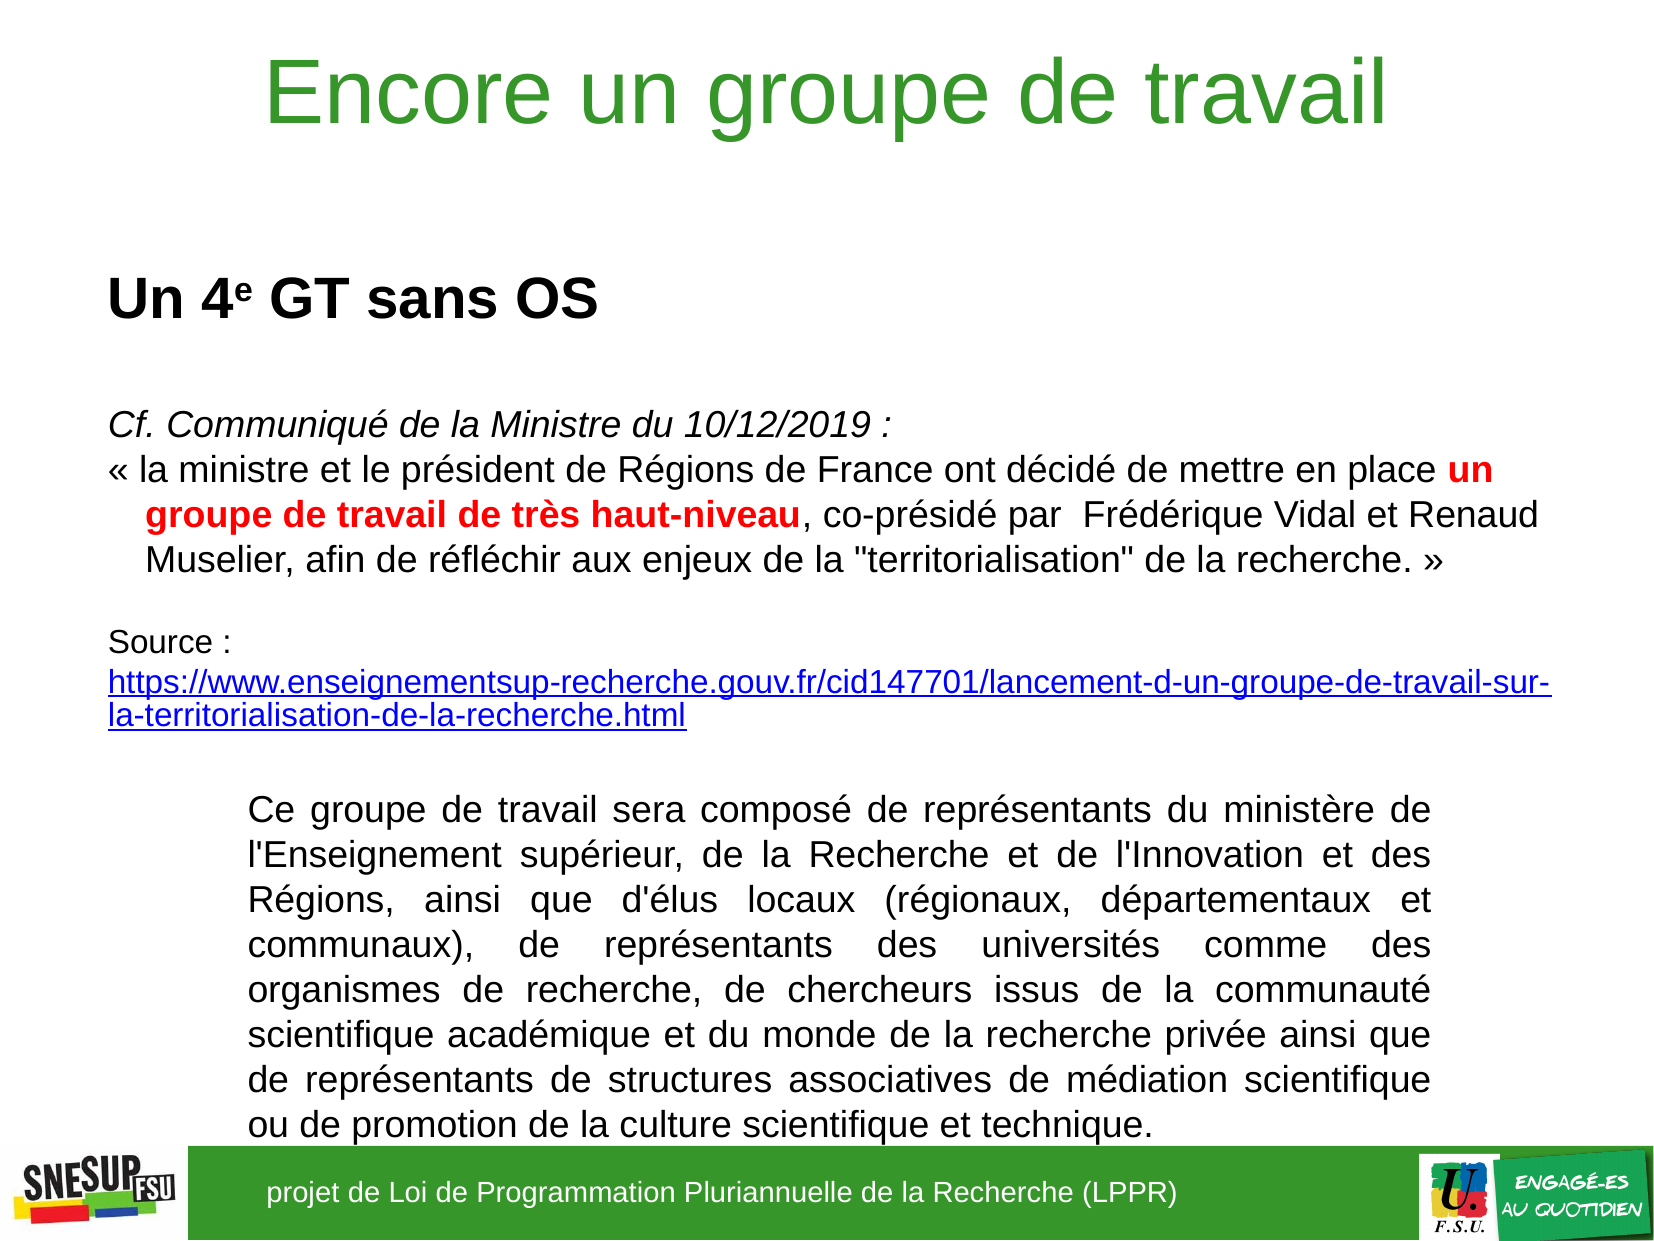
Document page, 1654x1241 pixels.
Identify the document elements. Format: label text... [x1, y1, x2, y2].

text_box Ce groupe de travail sera composé de représentants du ministère de l'Enseignement supérieur, de la Recherche et de l'Innovation et des Régions, ainsi que d'élus locaux (régionaux, départementaux et communaux), de représentants des universités comme des organismes de recherche, de chercheurs issus de la communauté scientifique académique et du monde de la recherche privée ainsi que de représentants de structures associatives de médiation scientifique ou de promotion de la culture scientifique et technique. [119, 770, 1447, 926]
text_box Un 4e GT sans OS Cf. Communiqué de la Ministre du 10/12/2019 : « la ministre et le président de Régions de France ont décidé de mettre en place un groupe de travail de très haut-niveau, co-présidé par Frédérique Vidal et Renaud Muselier, afin de réfléchir aux enjeux de la "territorialisation" de la recherche. » Source : https://www.enseignementsup-recherche.gouv.fr/cid147701/lancement-d-un-groupe-de-travail-sur-la-territorialisation-de-la-recherche.html [70, 260, 1559, 980]
text_box Encore un groupe de travail [0, 0, 1654, 175]
picture [1419, 1145, 1654, 1241]
picture [0, 1145, 188, 1240]
